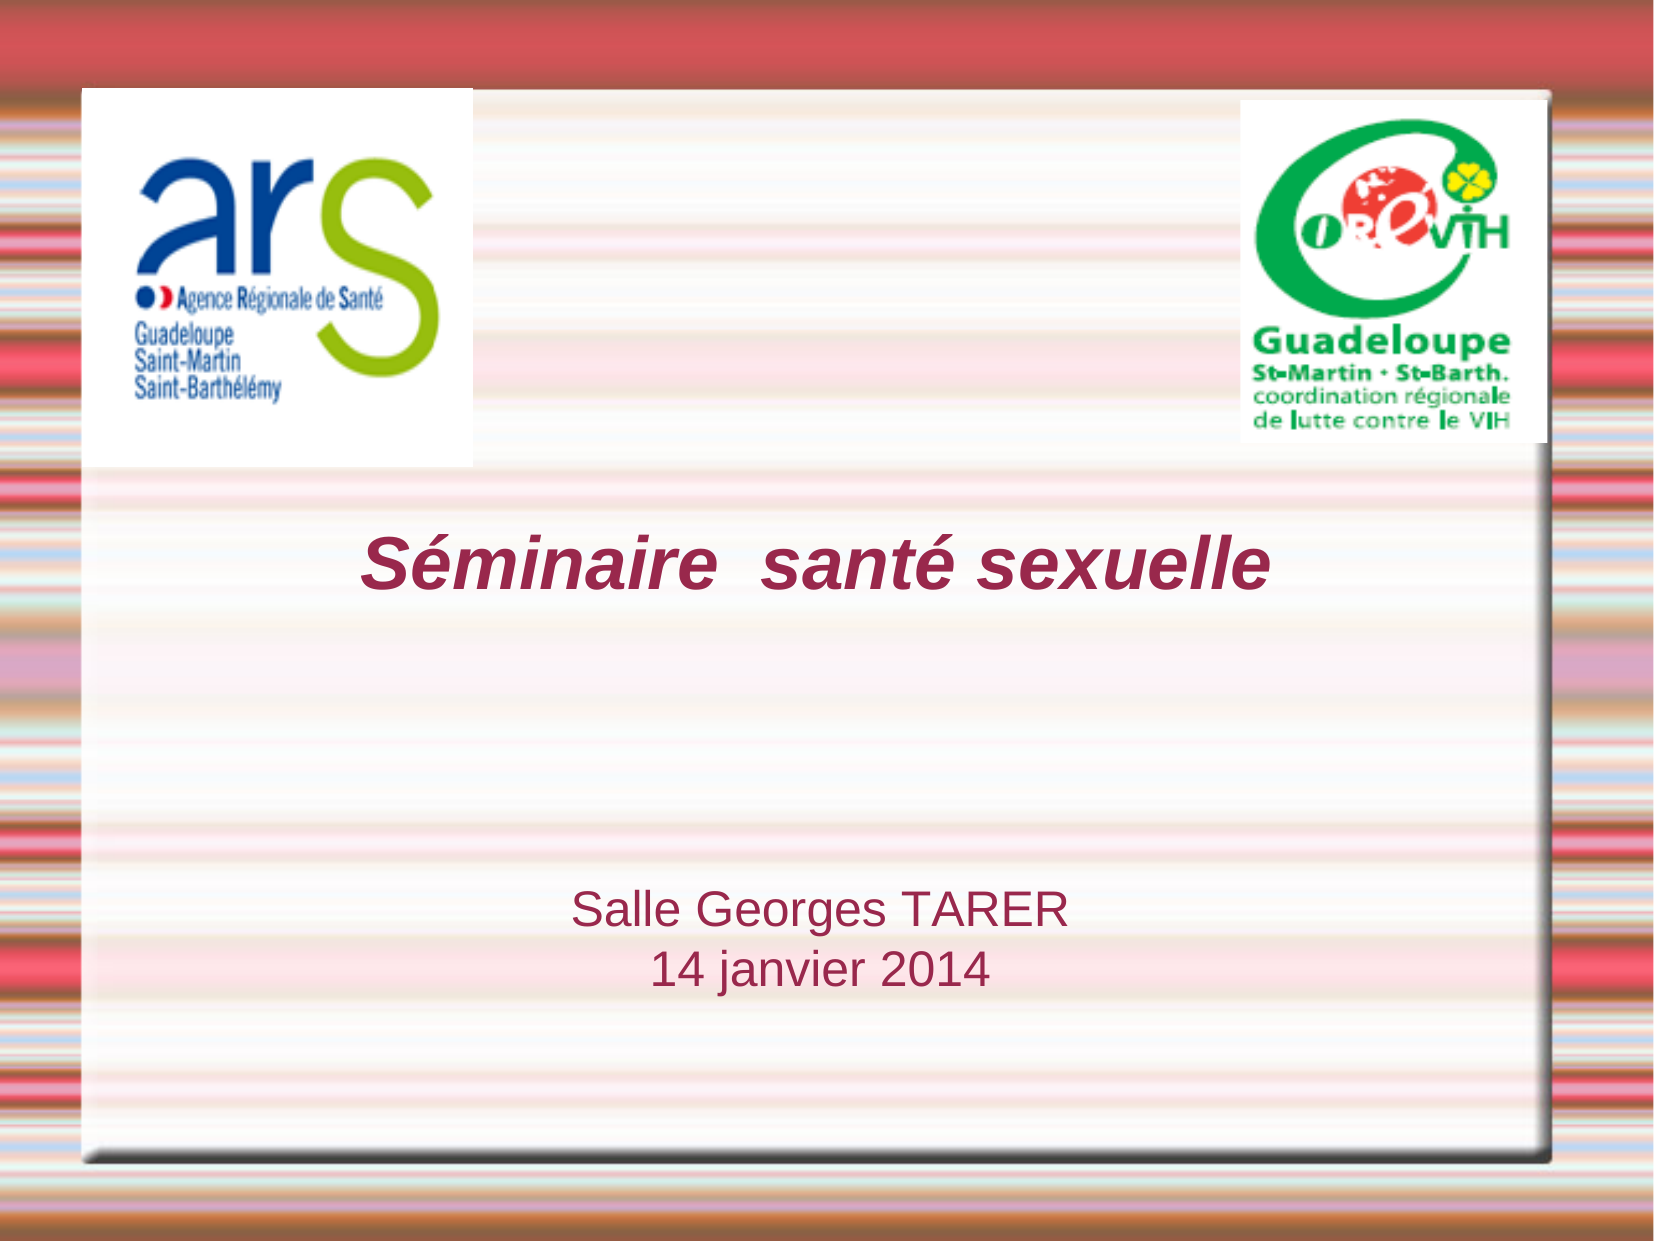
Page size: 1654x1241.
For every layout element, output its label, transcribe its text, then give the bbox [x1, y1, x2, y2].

subtitle Salle Georges TARER 14 janvier 2014 [129, 714, 1511, 1159]
picture [82, 88, 473, 467]
title Séminaire santé sexuelle [94, 513, 1540, 605]
picture [1240, 100, 1548, 443]
